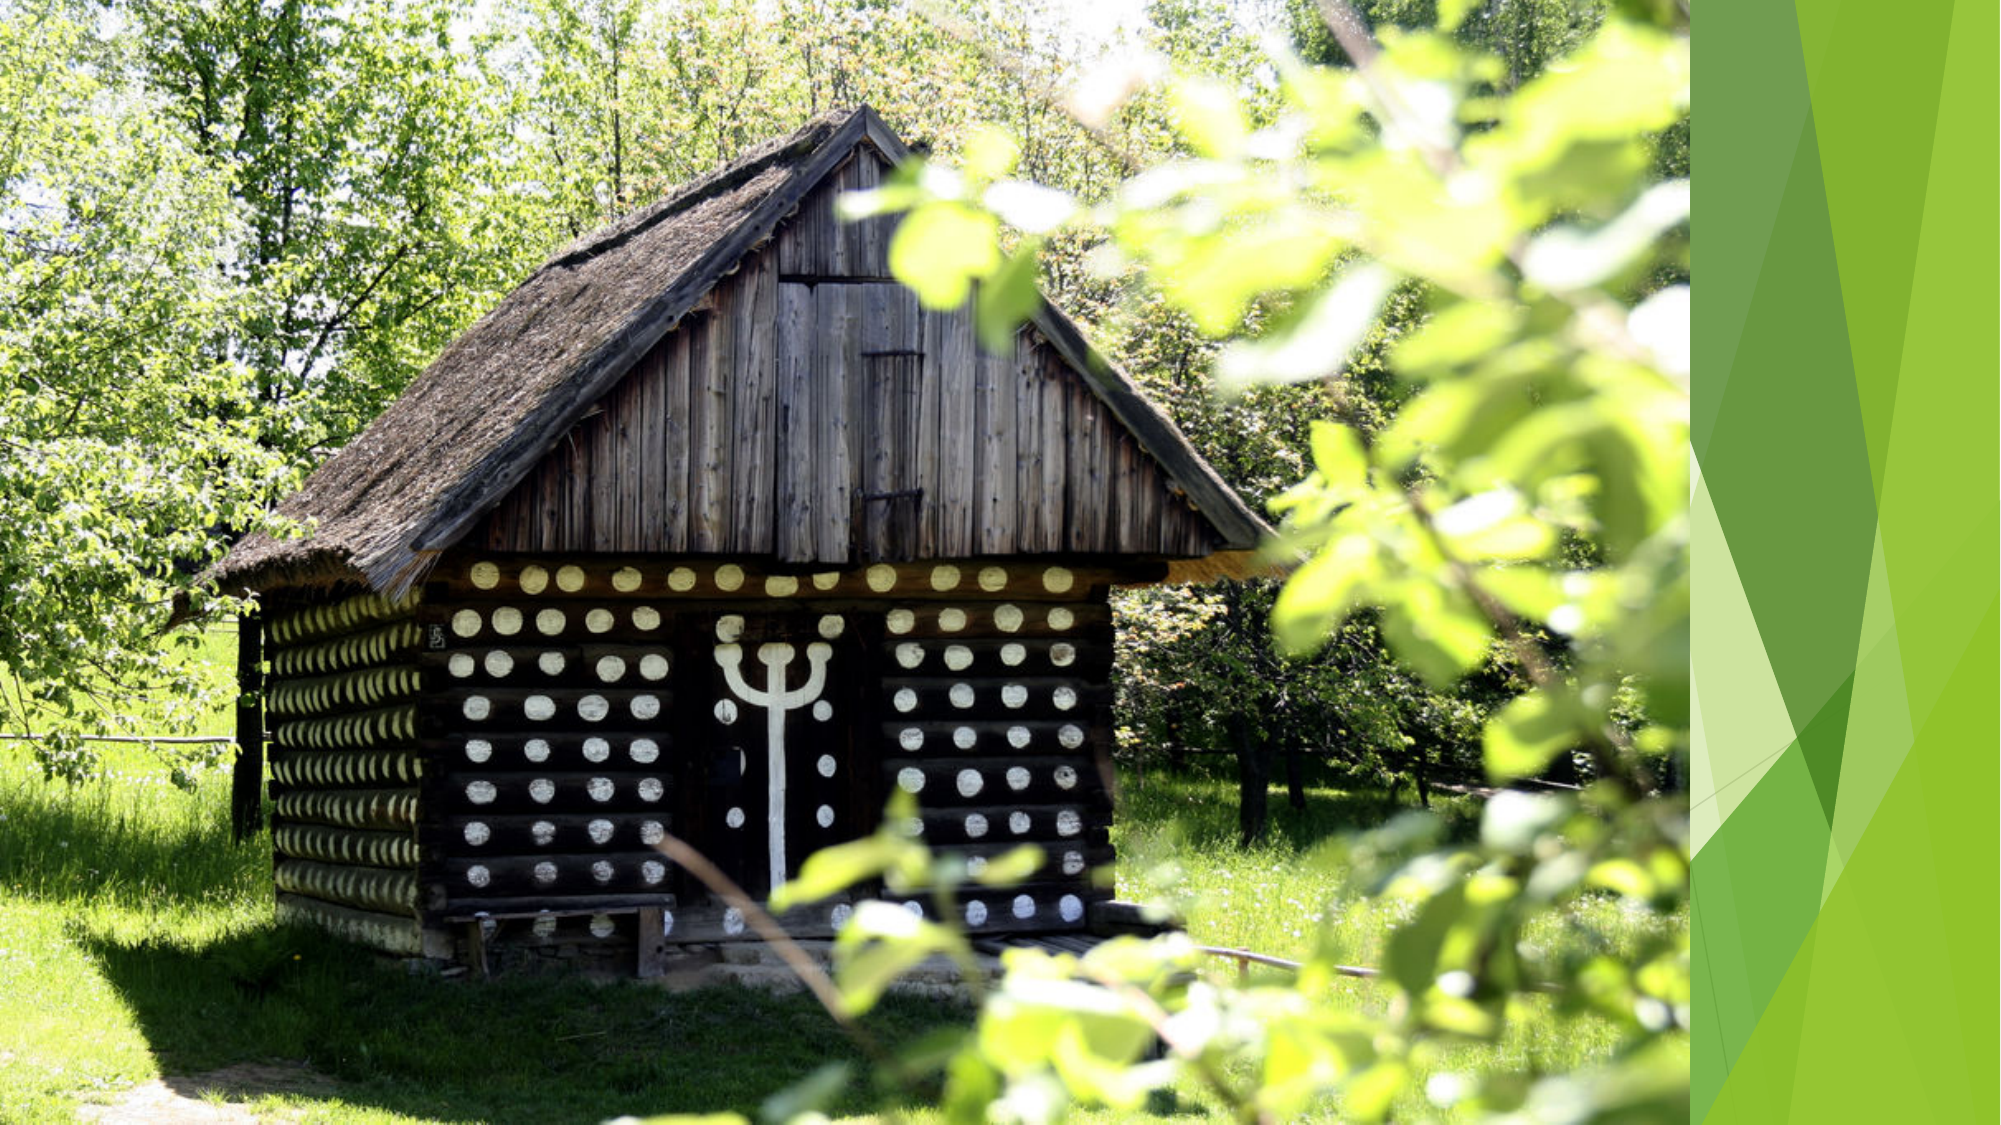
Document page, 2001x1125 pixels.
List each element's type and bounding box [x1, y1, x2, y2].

picture [0, 0, 1690, 1125]
